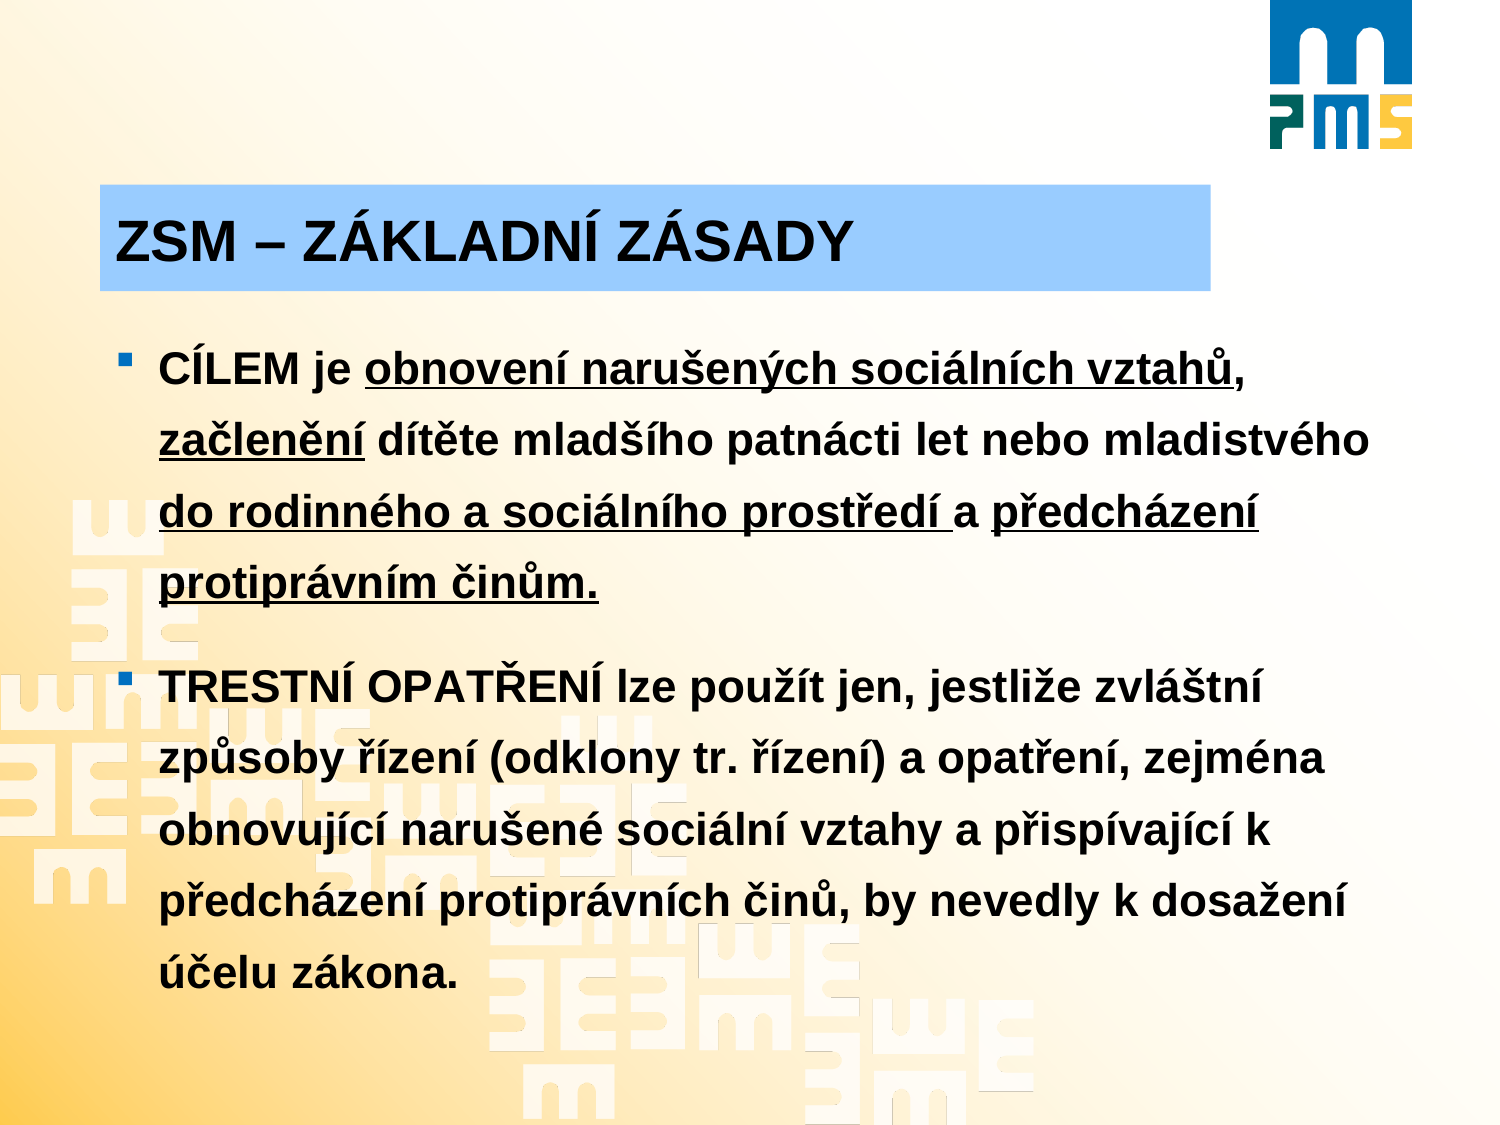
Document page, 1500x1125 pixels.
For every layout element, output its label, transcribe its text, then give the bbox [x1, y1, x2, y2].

picture [0, 0, 1500, 1125]
text_box CÍLEM je obnovení narušených sociálních vztahů, začlenění dítěte mladšího patnácti let nebo mladistvého do rodinného a sociálního prostředí a předcházení protiprávním činům. TRESTNÍ OPATŘENÍ lze použít jen, jestliže zvláštní způsoby řízení (odklony tr. řízení) a opatření, zejména obnovující narušené sociální vztahy a přispívající k předcházení protiprávních činů, by nevedly k dosažení účelu zákona. [100, 314, 1400, 977]
title ZSM – ZÁKLADNÍ ZÁSADY [100, 184, 1211, 292]
